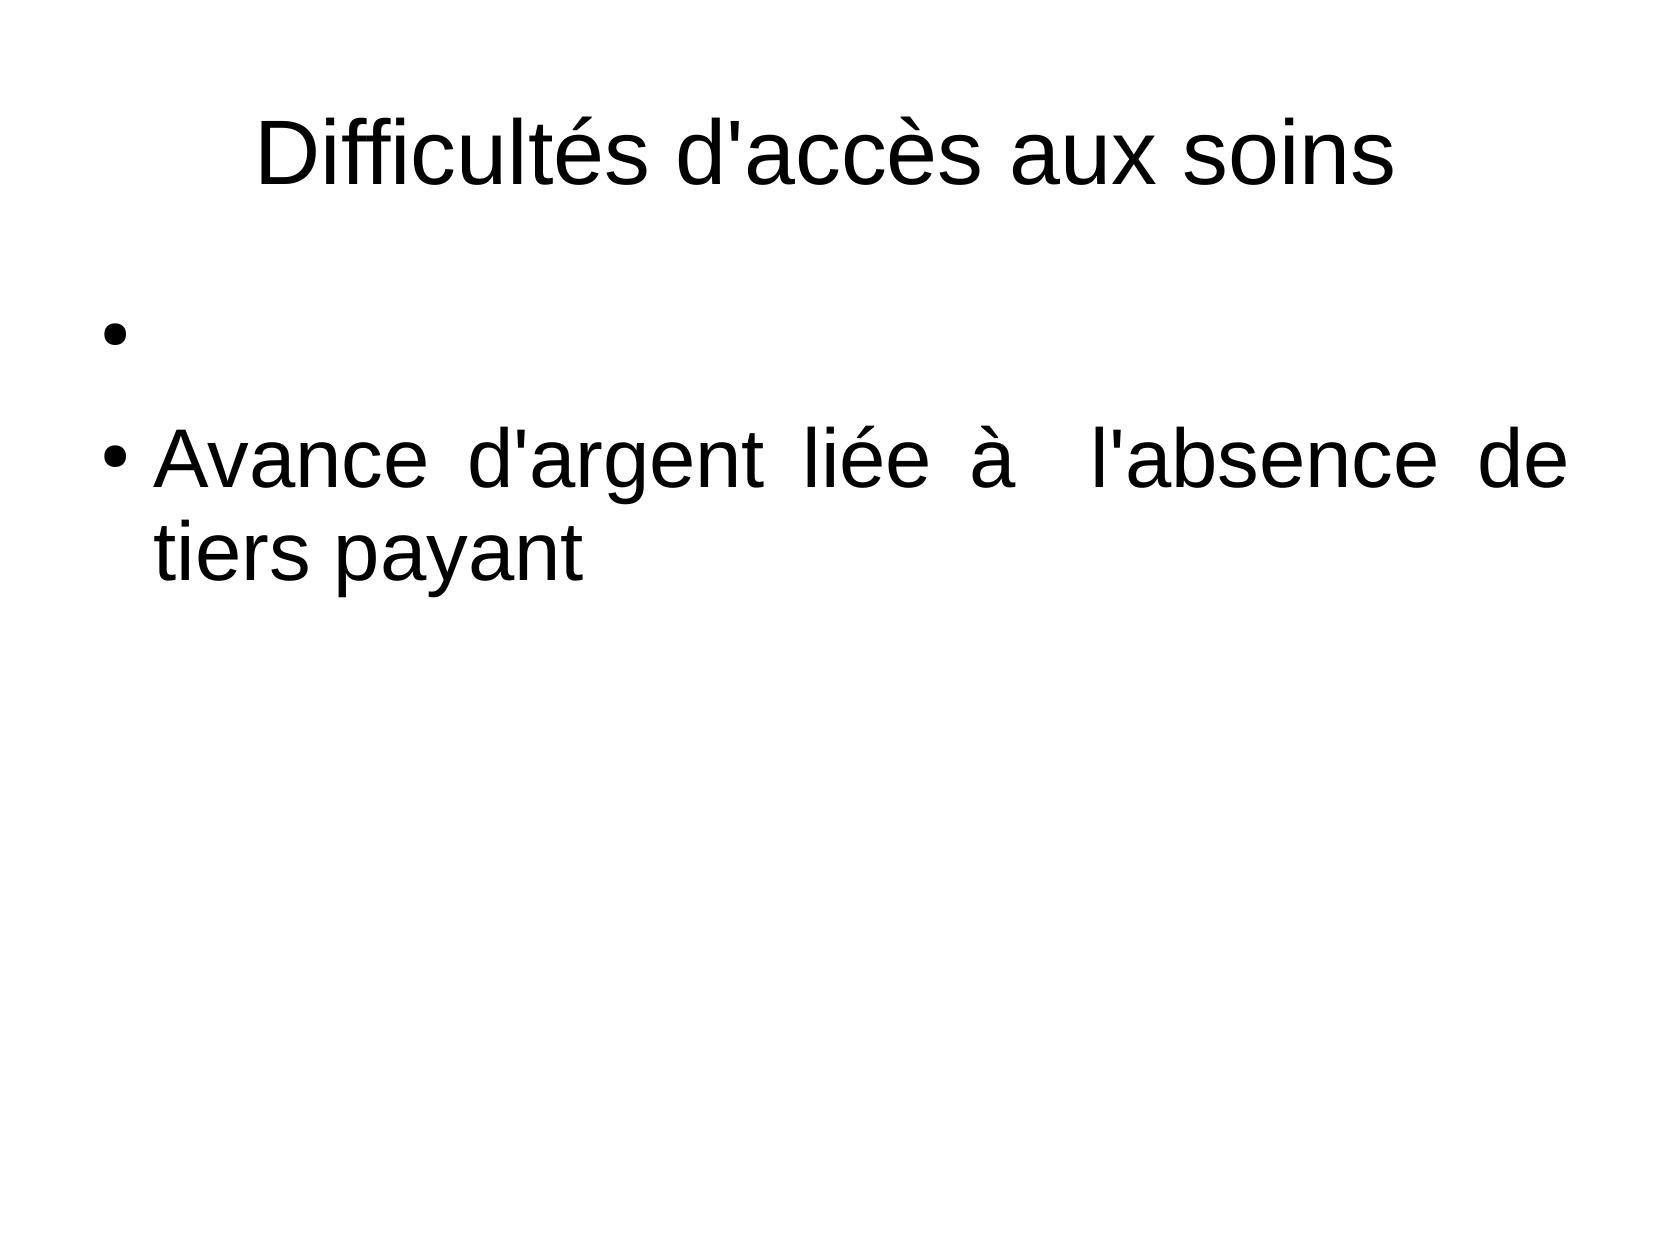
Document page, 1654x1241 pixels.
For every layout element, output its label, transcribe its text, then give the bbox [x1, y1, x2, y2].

list Avance d'argent liée à l'absence de tiers payant [82, 290, 1571, 1109]
title Difficultés d'accès aux soins [82, 49, 1571, 257]
